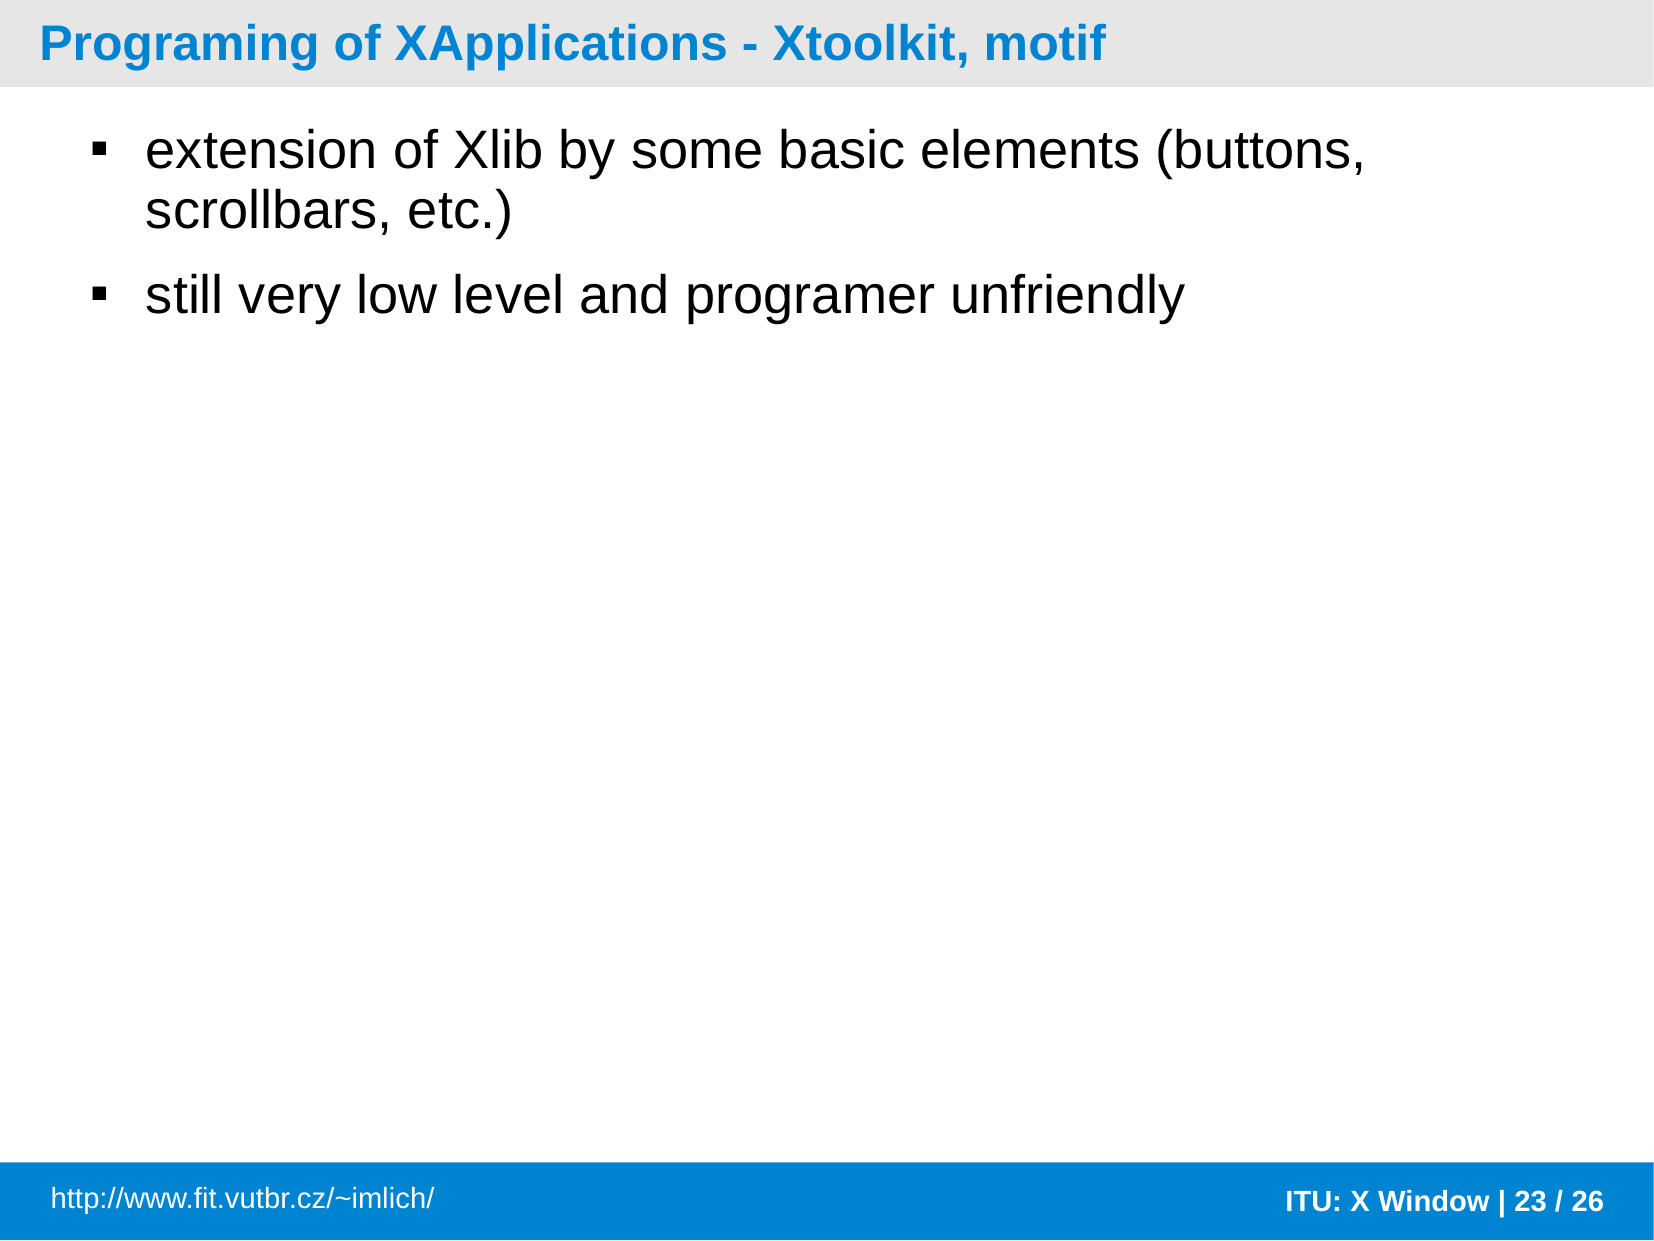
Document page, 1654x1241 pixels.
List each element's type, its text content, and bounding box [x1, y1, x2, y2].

title Programing of XApplications - Xtoolkit, motif [39, 5, 1615, 81]
list extension of Xlib by some basic elements (buttons, scrollbars, etc.) still very low level and programer unfriendly [75, 119, 1564, 1111]
